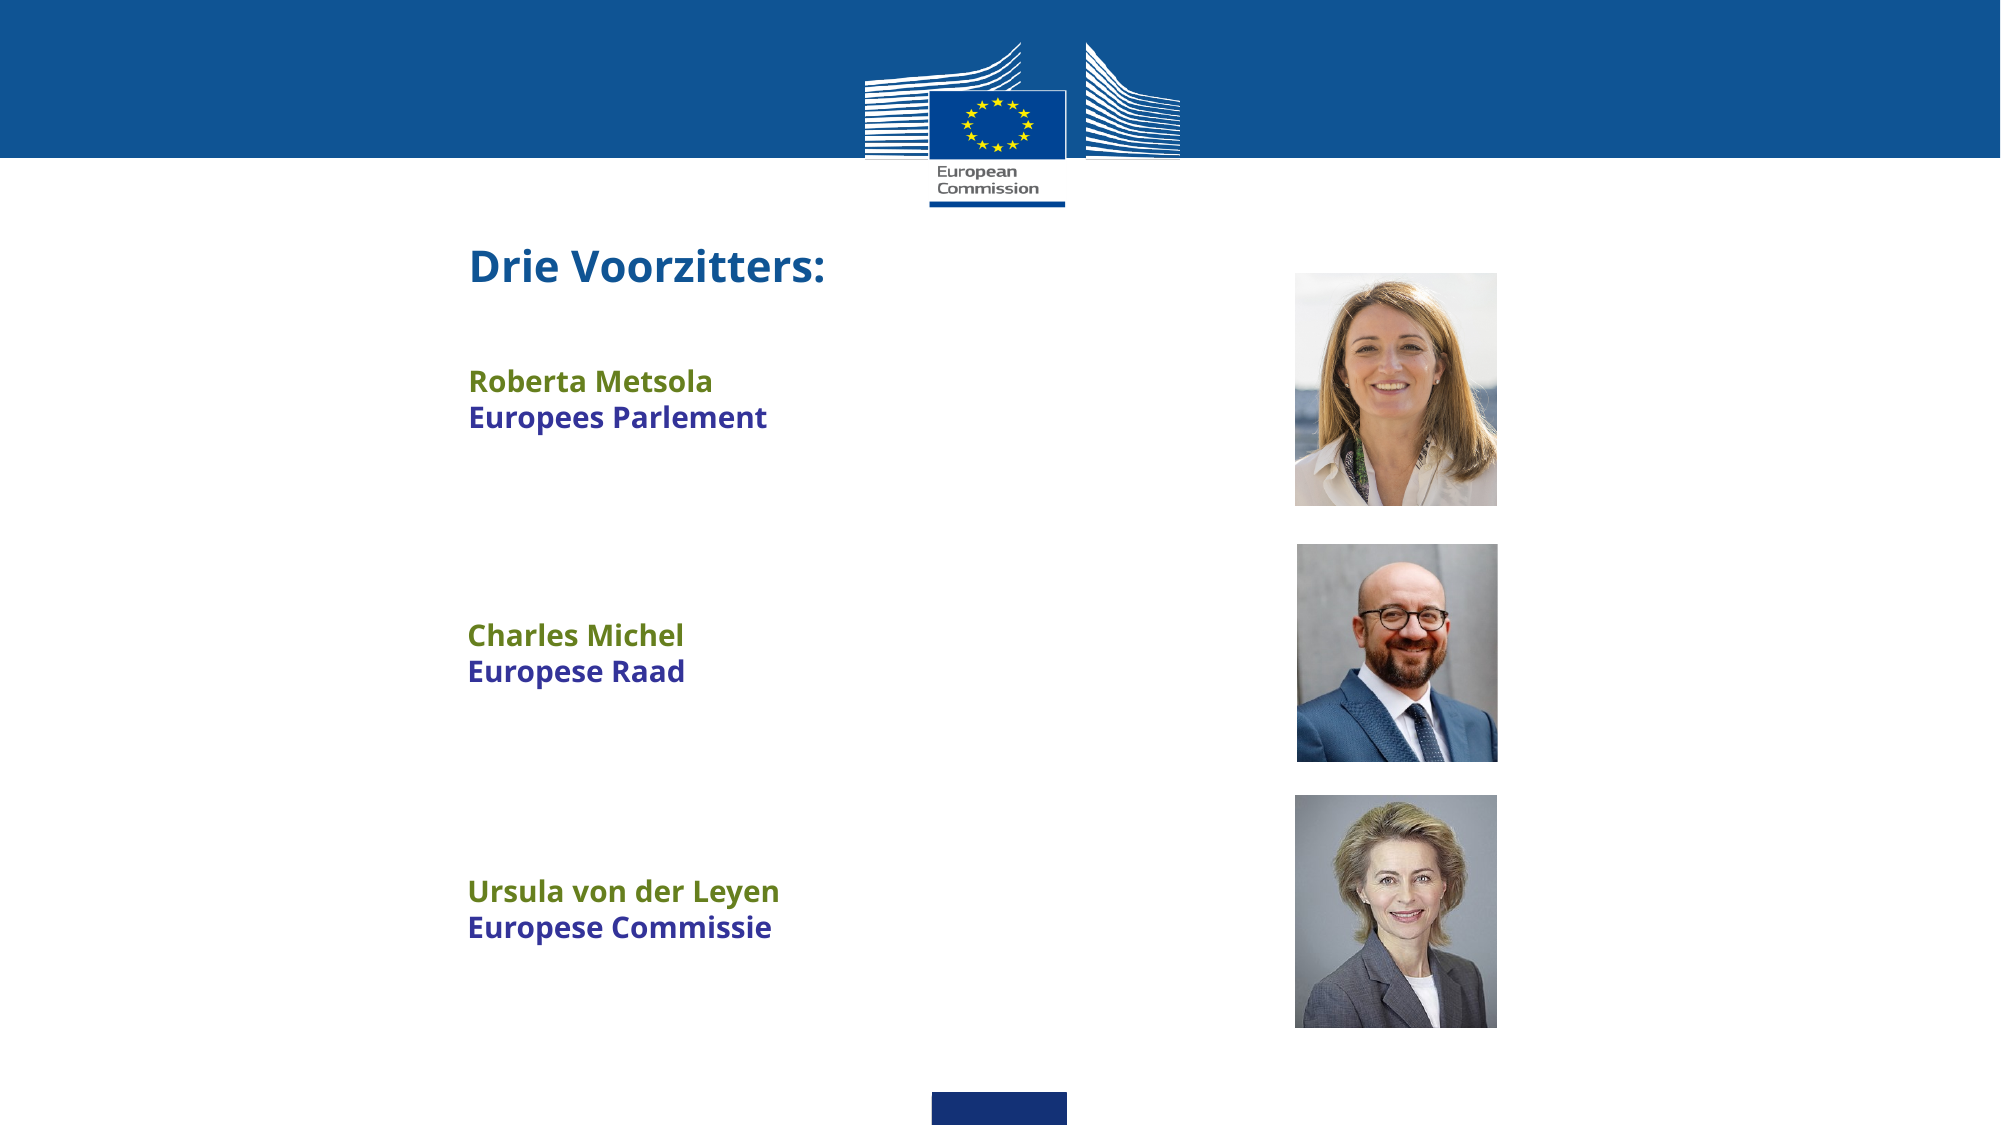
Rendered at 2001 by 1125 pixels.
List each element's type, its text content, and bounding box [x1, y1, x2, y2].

picture [1295, 273, 1497, 506]
text_box Ursula von der Leyen Europese Commissie [452, 846, 1216, 976]
picture [1297, 544, 1498, 762]
text_box Roberta Metsola Europees Parlement [453, 336, 1056, 443]
text_box Charles Michel Europese Raad [452, 609, 1250, 697]
picture [1295, 795, 1497, 1028]
title Drie Voorzitters: [409, 207, 1422, 324]
